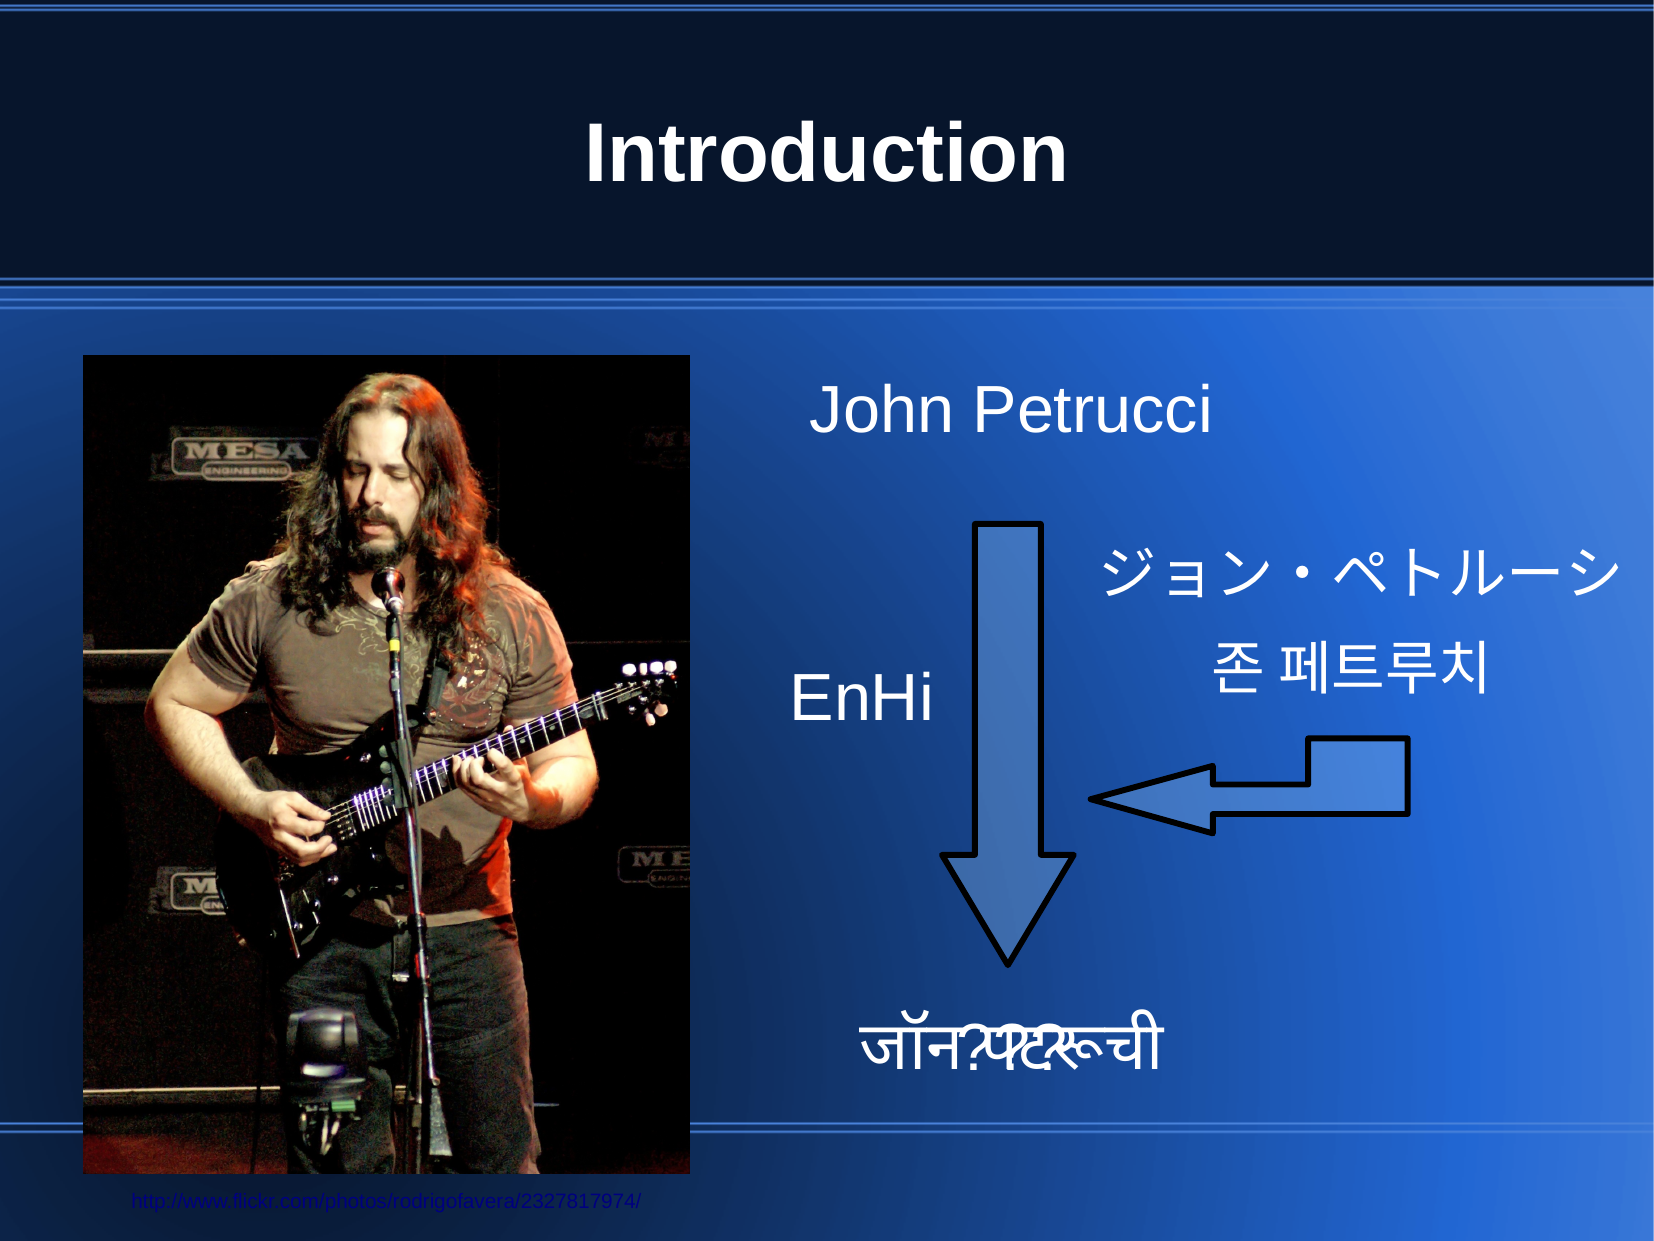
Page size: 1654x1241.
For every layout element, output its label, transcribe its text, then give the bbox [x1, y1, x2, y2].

text_box 존 페트루치 [1135, 614, 1569, 762]
text_box http://www.flickr.com/photos/rodrigofavera/2327817974/ [116, 1181, 657, 1221]
picture [0, 0, 1654, 1241]
list John Petrucci [776, 371, 1247, 460]
list EnHi [758, 660, 966, 748]
text_box [1090, 762, 1408, 834]
title Introduction [82, 49, 1571, 257]
list जॉन पटरूची [776, 1009, 1248, 1099]
text_box [941, 523, 1074, 966]
list ジョン・ペトルーシ [1083, 526, 1640, 615]
